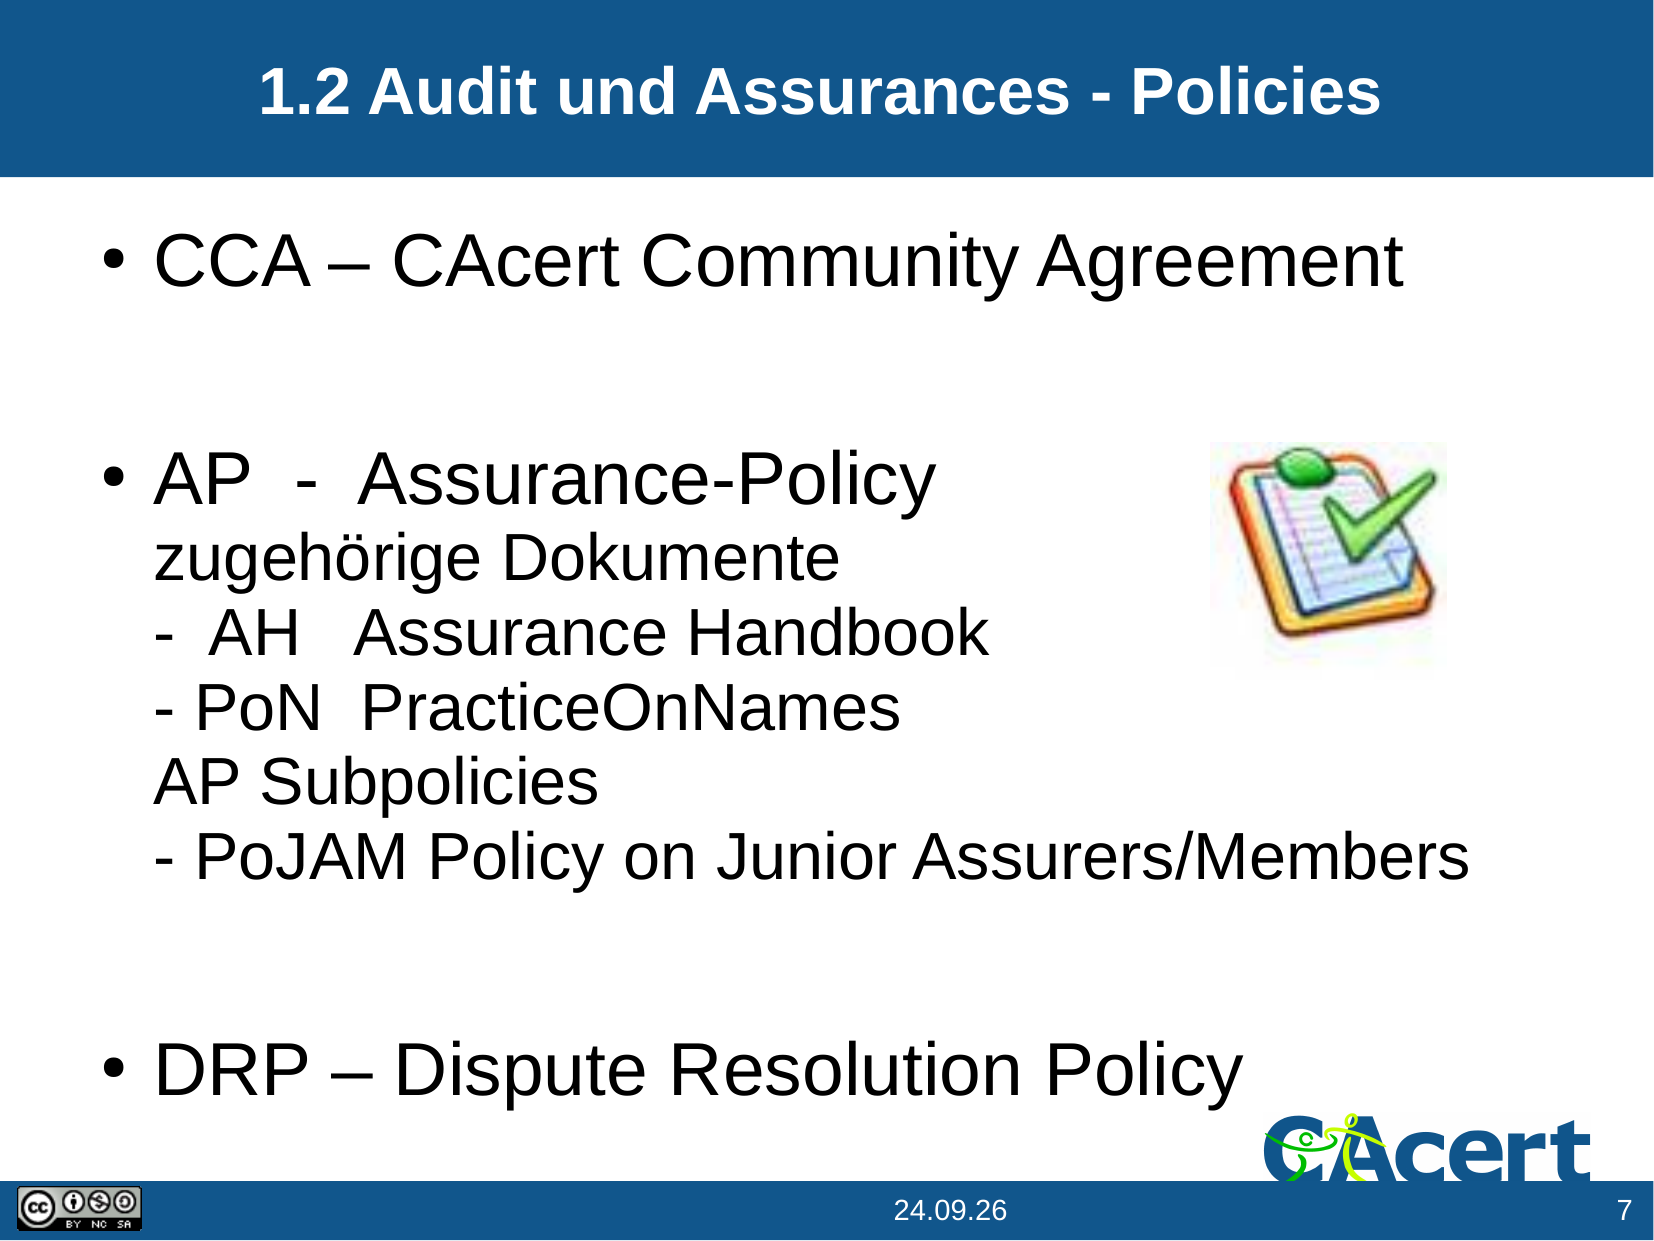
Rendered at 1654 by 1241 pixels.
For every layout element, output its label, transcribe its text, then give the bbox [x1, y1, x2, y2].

picture [17, 1186, 142, 1231]
list CCA – CAcert Community Agreement AP - Assurance-Policy zugehörige Dokumente - AH Assurance Handbook - PoN PracticeOnNames AP Subpolicies - PoJAM Policy on Junior Assurers/Members DRP – Dispute Resolution Policy [82, 218, 1571, 1112]
picture [1210, 442, 1447, 680]
picture [1263, 1112, 1591, 1181]
title 1.2 Audit und Assurances - Policies [76, 17, 1565, 166]
